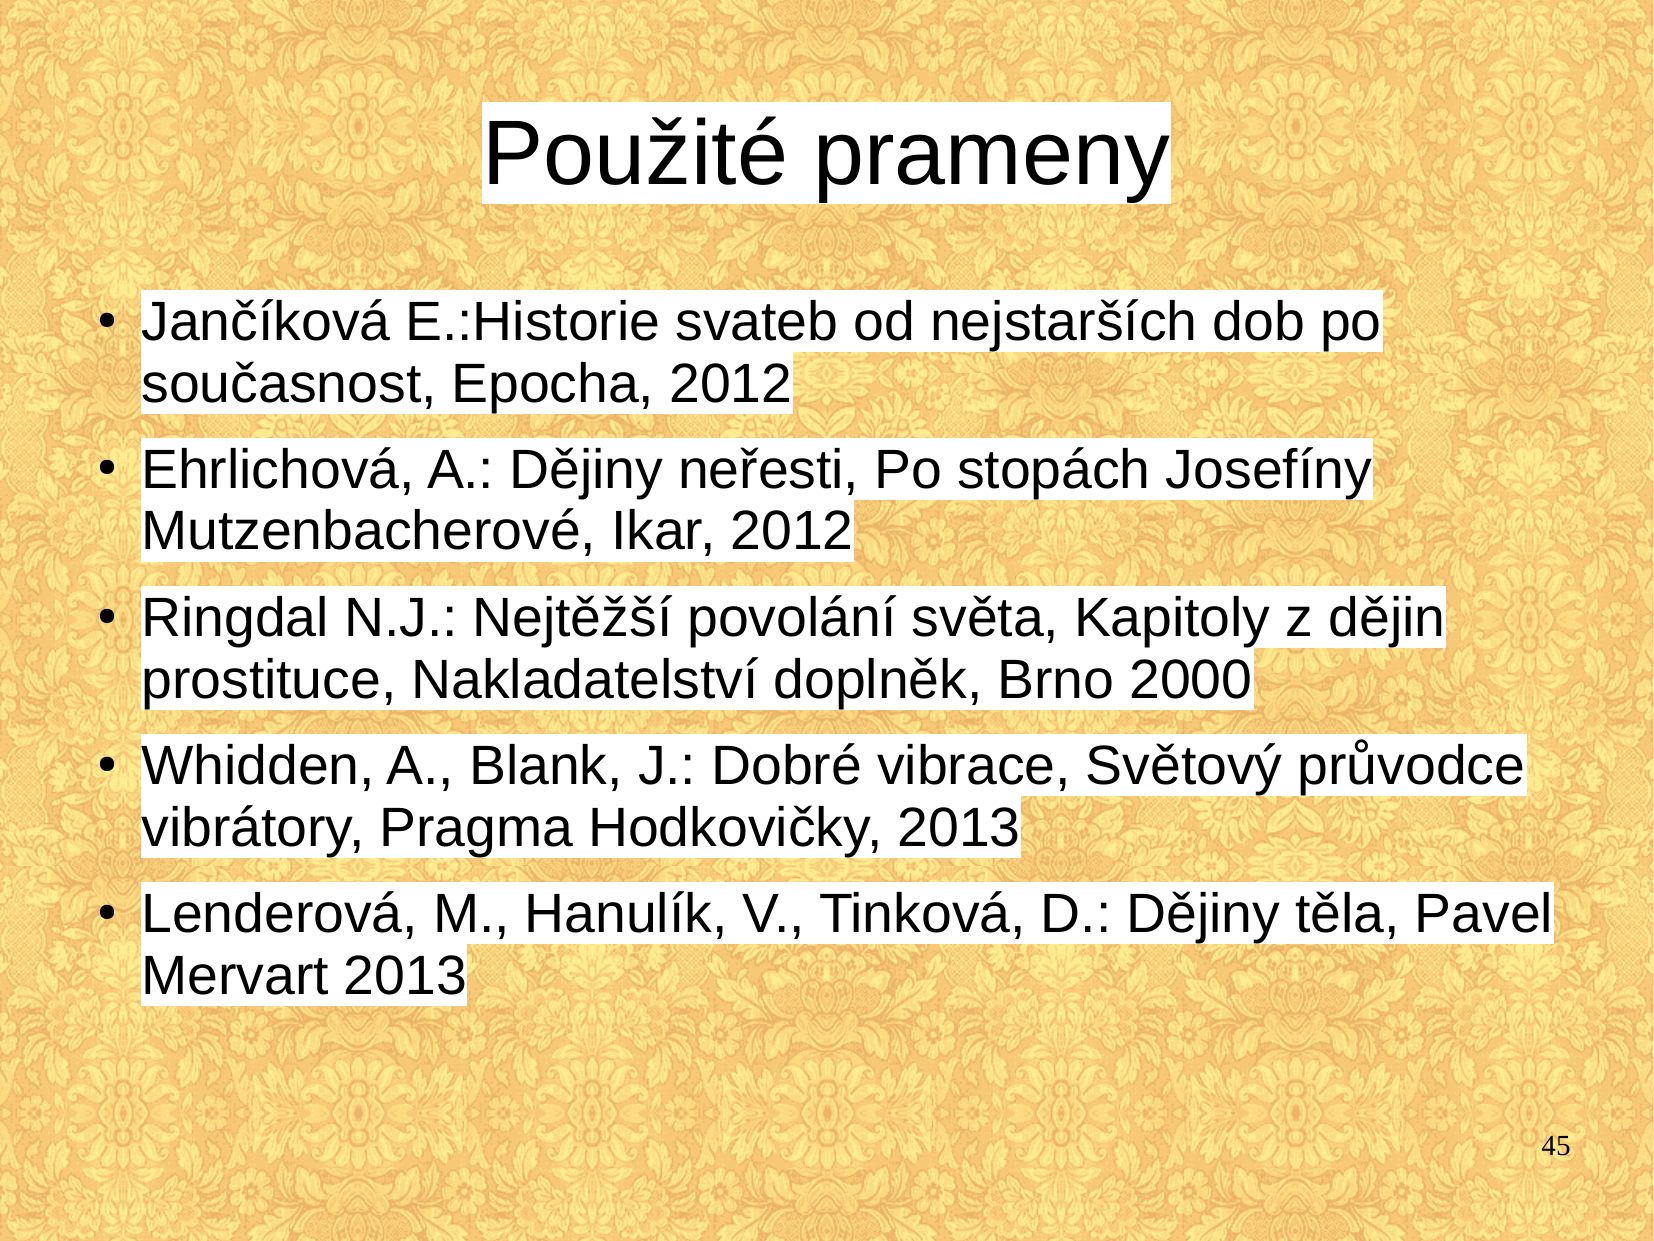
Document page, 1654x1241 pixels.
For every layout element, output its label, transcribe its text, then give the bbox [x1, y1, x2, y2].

list Jančíková E.:Historie svateb od nejstarších dob po současnost, Epocha, 2012 Ehrlichová, A.: Dějiny neřesti, Po stopách Josefíny Mutzenbacherové, Ikar, 2012 Ringdal N.J.: Nejtěžší povolání světa, Kapitoly z dějin prostituce, Nakladatelství doplněk, Brno 2000 Whidden, A., Blank, J.: Dobré vibrace, Světový průvodce vibrátory, Pragma Hodkovičky, 2013 Lenderová, M., Hanulík, V., Tinková, D.: Dějiny těla, Pavel Mervart 2013 [82, 290, 1571, 1010]
picture [0, 0, 1654, 1241]
title Použité prameny [82, 49, 1571, 257]
